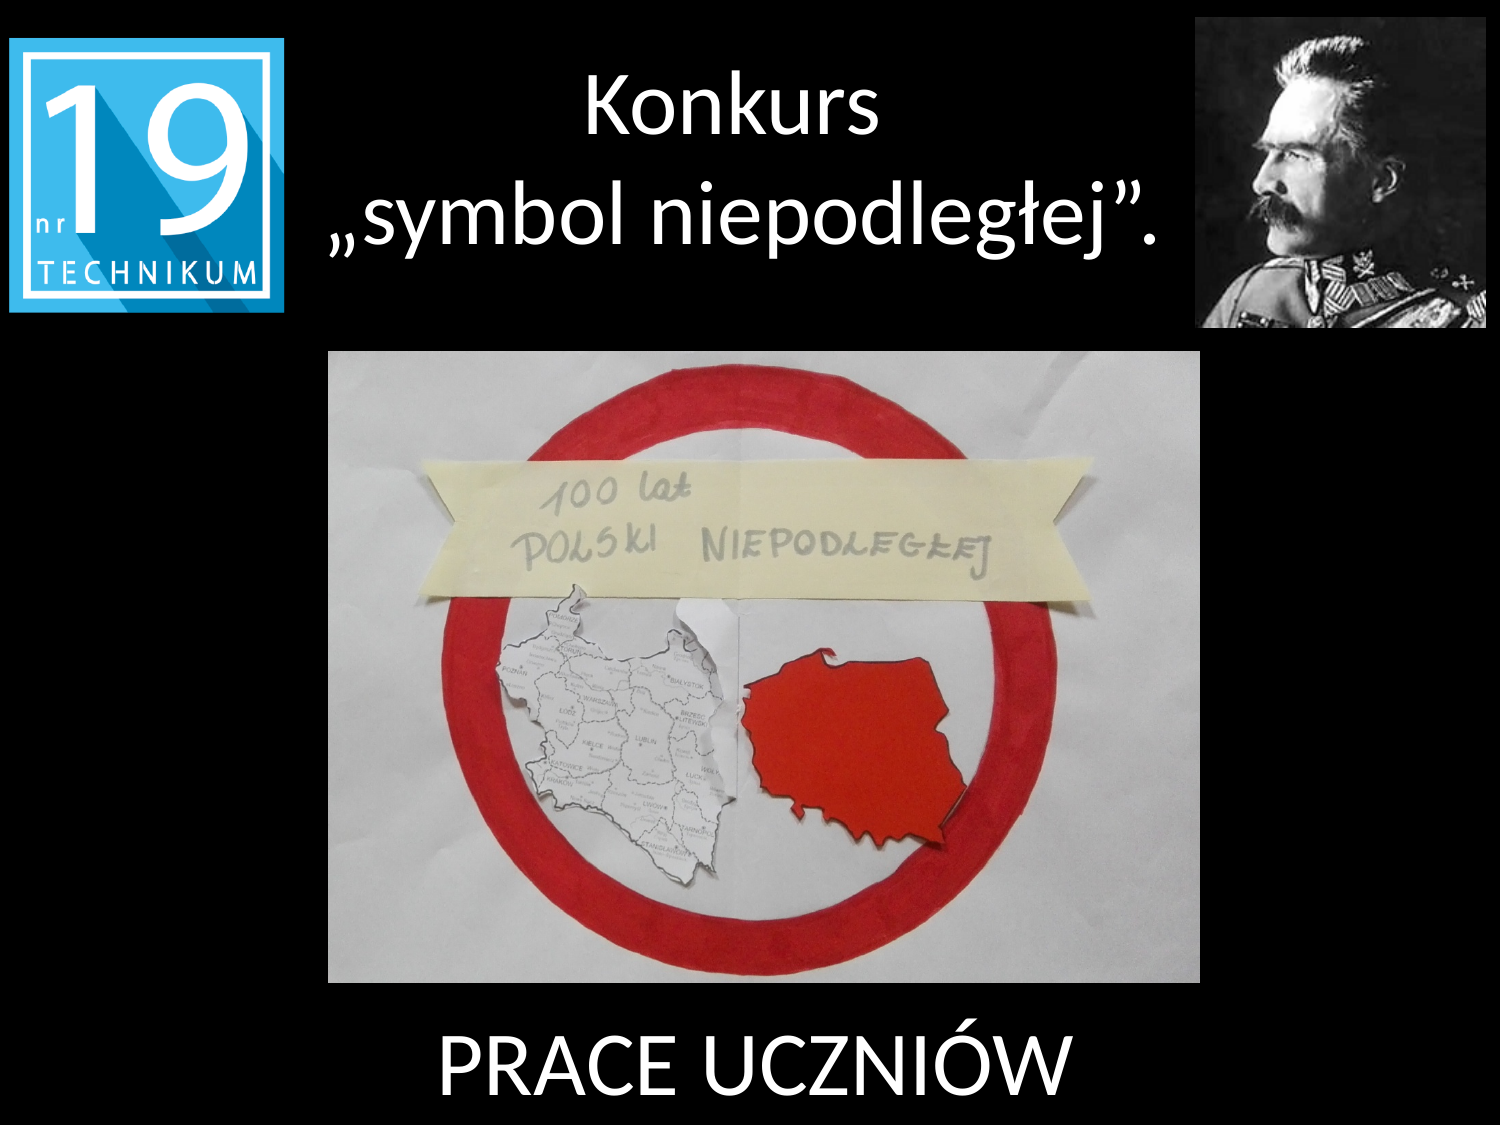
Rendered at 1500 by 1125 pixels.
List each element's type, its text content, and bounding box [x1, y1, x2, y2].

picture [0, 18, 323, 340]
title Konkurs „symbol niepodległej”. [323, 35, 1195, 277]
picture [328, 351, 1200, 983]
picture [1195, 17, 1486, 329]
subtitle PRACE UCZNIÓW [304, 996, 1207, 1090]
